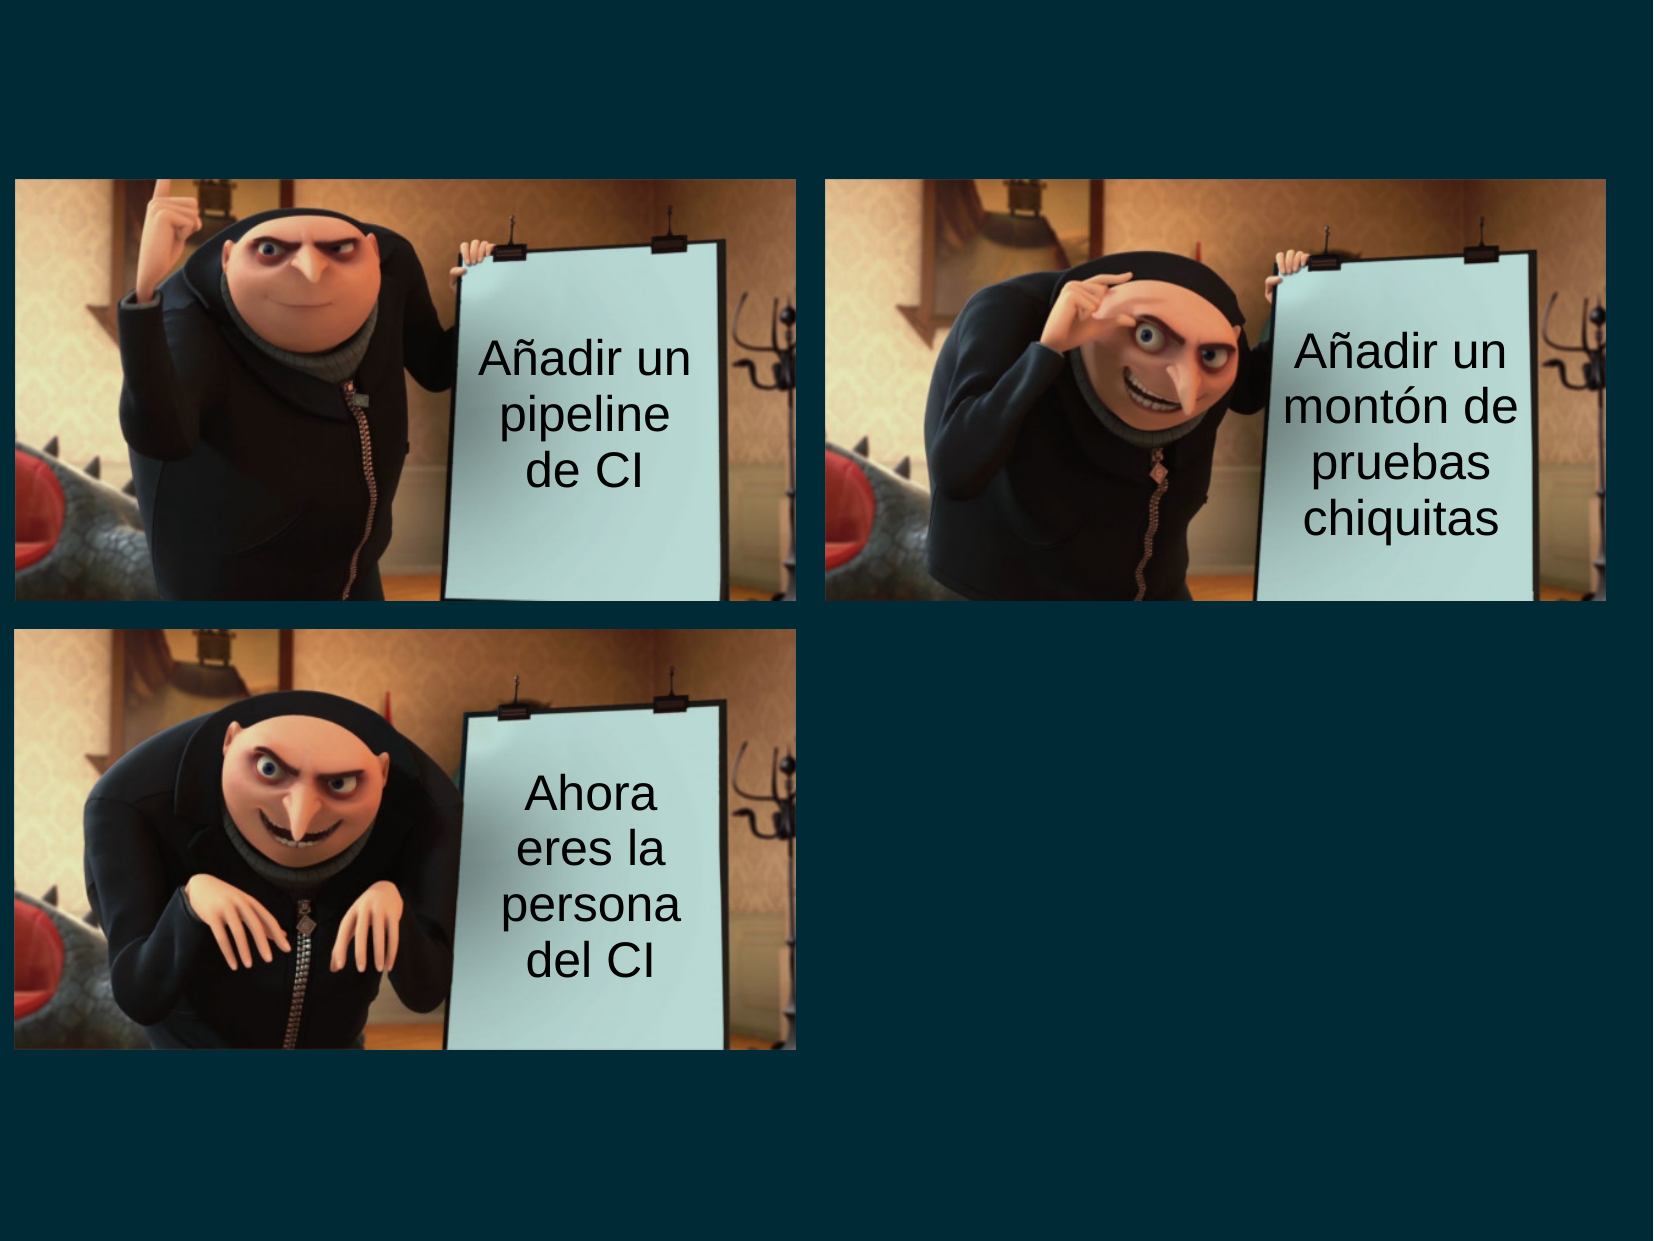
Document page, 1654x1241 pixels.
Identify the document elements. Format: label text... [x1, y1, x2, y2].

picture [15, 630, 795, 1049]
picture [826, 180, 1605, 600]
text_box Añadir un pipeline de CI [450, 323, 721, 506]
text_box Ahora eres la persona del CI [455, 757, 726, 996]
picture [16, 180, 795, 600]
text_box Añadir un montón de pruebas chiquitas [1265, 315, 1536, 554]
